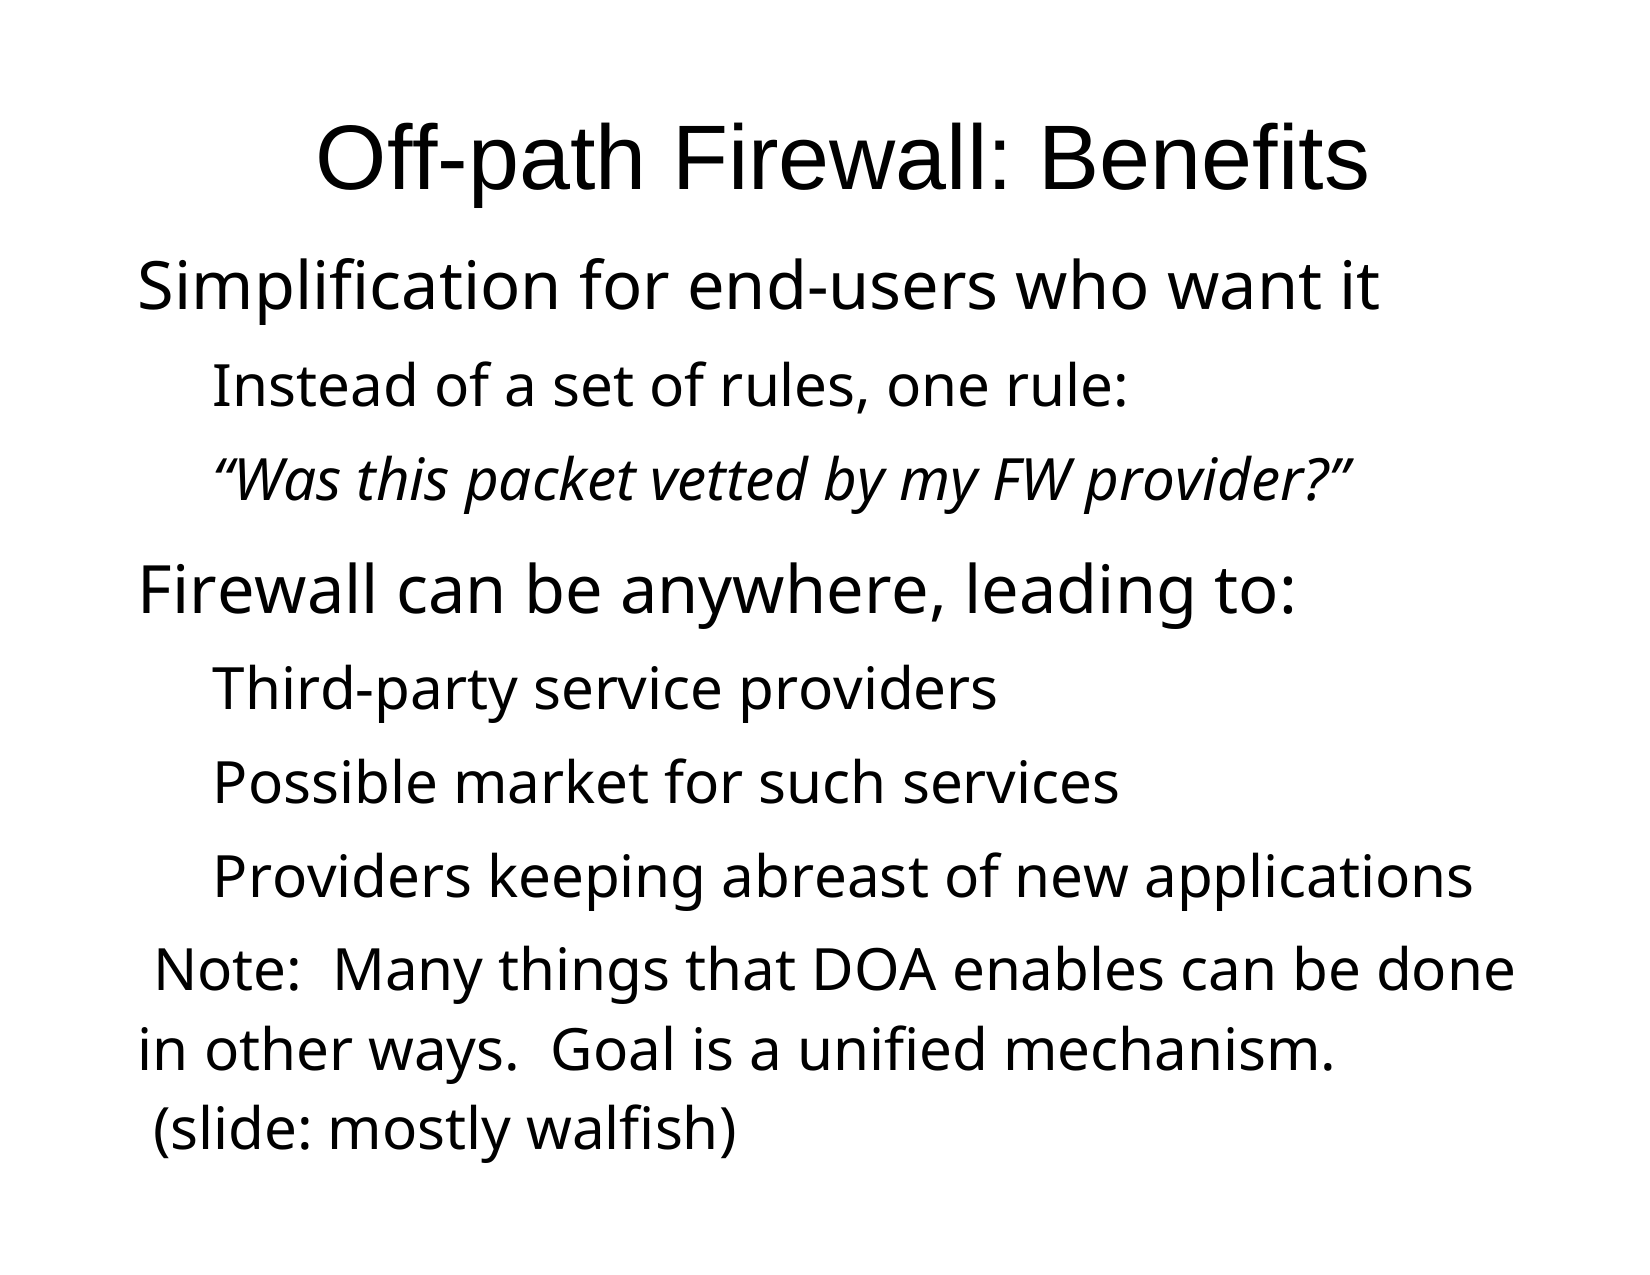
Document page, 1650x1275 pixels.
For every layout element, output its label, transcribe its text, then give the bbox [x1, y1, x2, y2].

text_box Simplification for end-users who want it Instead of a set of rules, one rule: “Was this packet vetted by my FW provider?” Firewall can be anywhere, leading to: Third-party service providers Possible market for such services Providers keeping abreast of new applications Note: Many things that DOA enables can be done in other ways. Goal is a unified mechanism. (slide: mostly walfish) [123, 230, 1561, 411]
title Off-path Firewall: Benefits [127, 61, 1561, 230]
